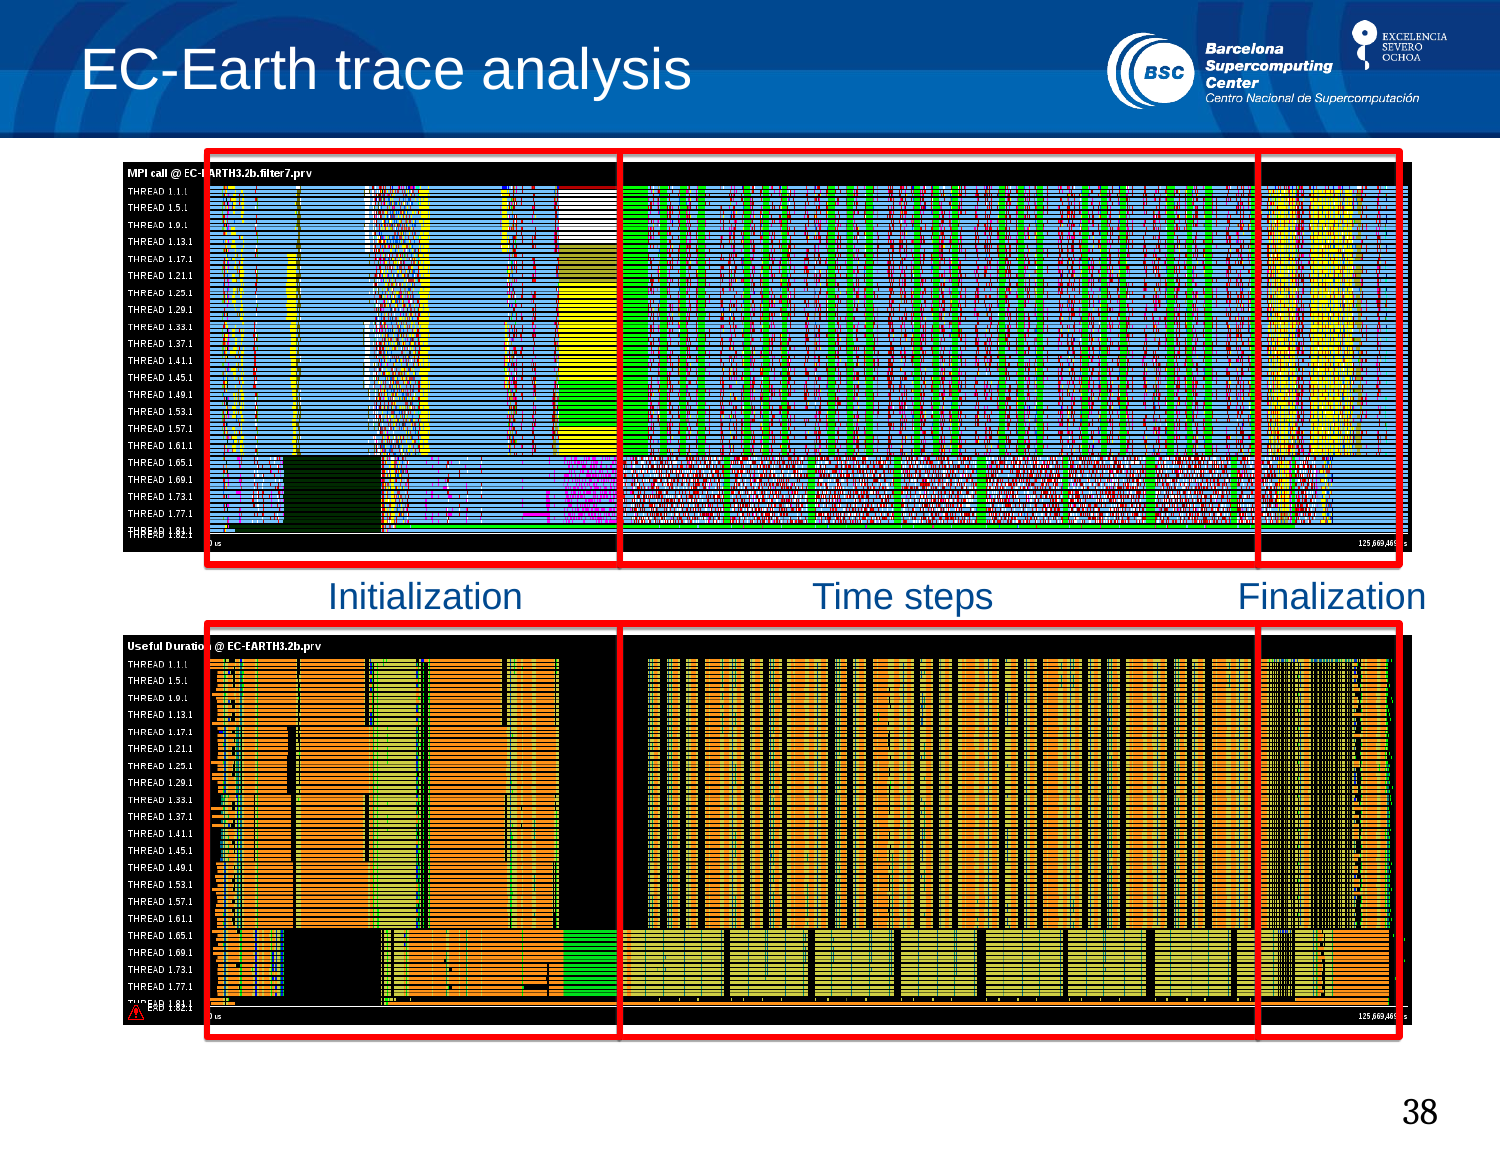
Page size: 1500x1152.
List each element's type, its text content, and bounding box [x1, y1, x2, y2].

picture [1262, 635, 1395, 1025]
picture [0, 0, 1500, 138]
text_box Finalization [1222, 564, 1447, 625]
picture [624, 162, 1254, 552]
picture [624, 635, 1254, 1025]
picture [1403, 162, 1412, 552]
picture [210, 635, 616, 1025]
text_box Time steps [797, 571, 1010, 620]
picture [123, 635, 203, 1025]
text_box Initialization [312, 571, 550, 620]
picture [123, 162, 203, 552]
picture [1262, 162, 1395, 552]
title EC-Earth trace analysis [65, 23, 1081, 138]
picture [1403, 635, 1412, 1025]
picture [210, 162, 616, 552]
